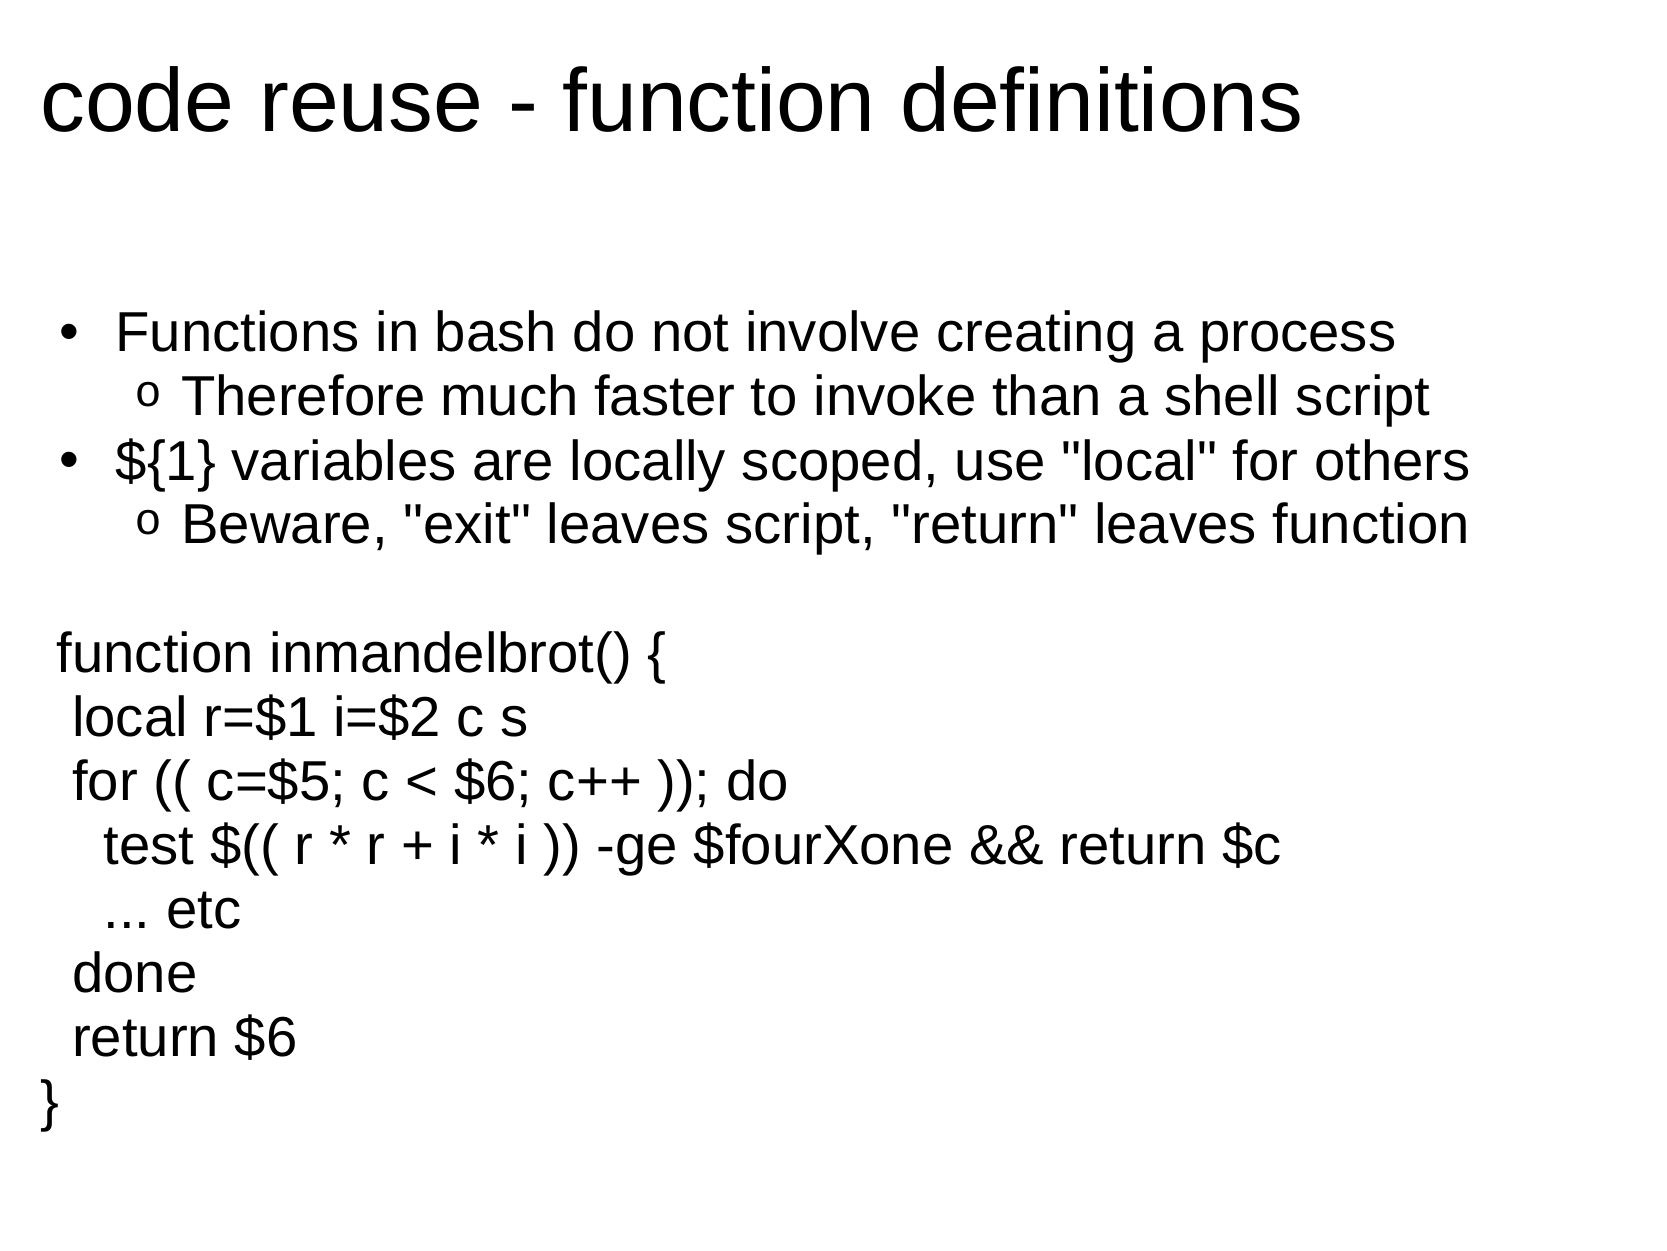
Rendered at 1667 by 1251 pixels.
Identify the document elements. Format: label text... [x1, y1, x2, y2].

title code reuse - function definitions [40, 50, 1627, 201]
list Functions in bash do not involve creating a process Therefore much faster to invoke than a shell script ${1} variables are locally scoped, use "local" for others Beware, "exit" leaves script, "return" leaves function function inmandelbrot() { local r=$1 i=$2 c s for (( c=$5; c < $6; c++ )); do test $(( r * r + i * i )) -ge $fourXone && return $c ... etc done return $6 } [40, 300, 1626, 1238]
